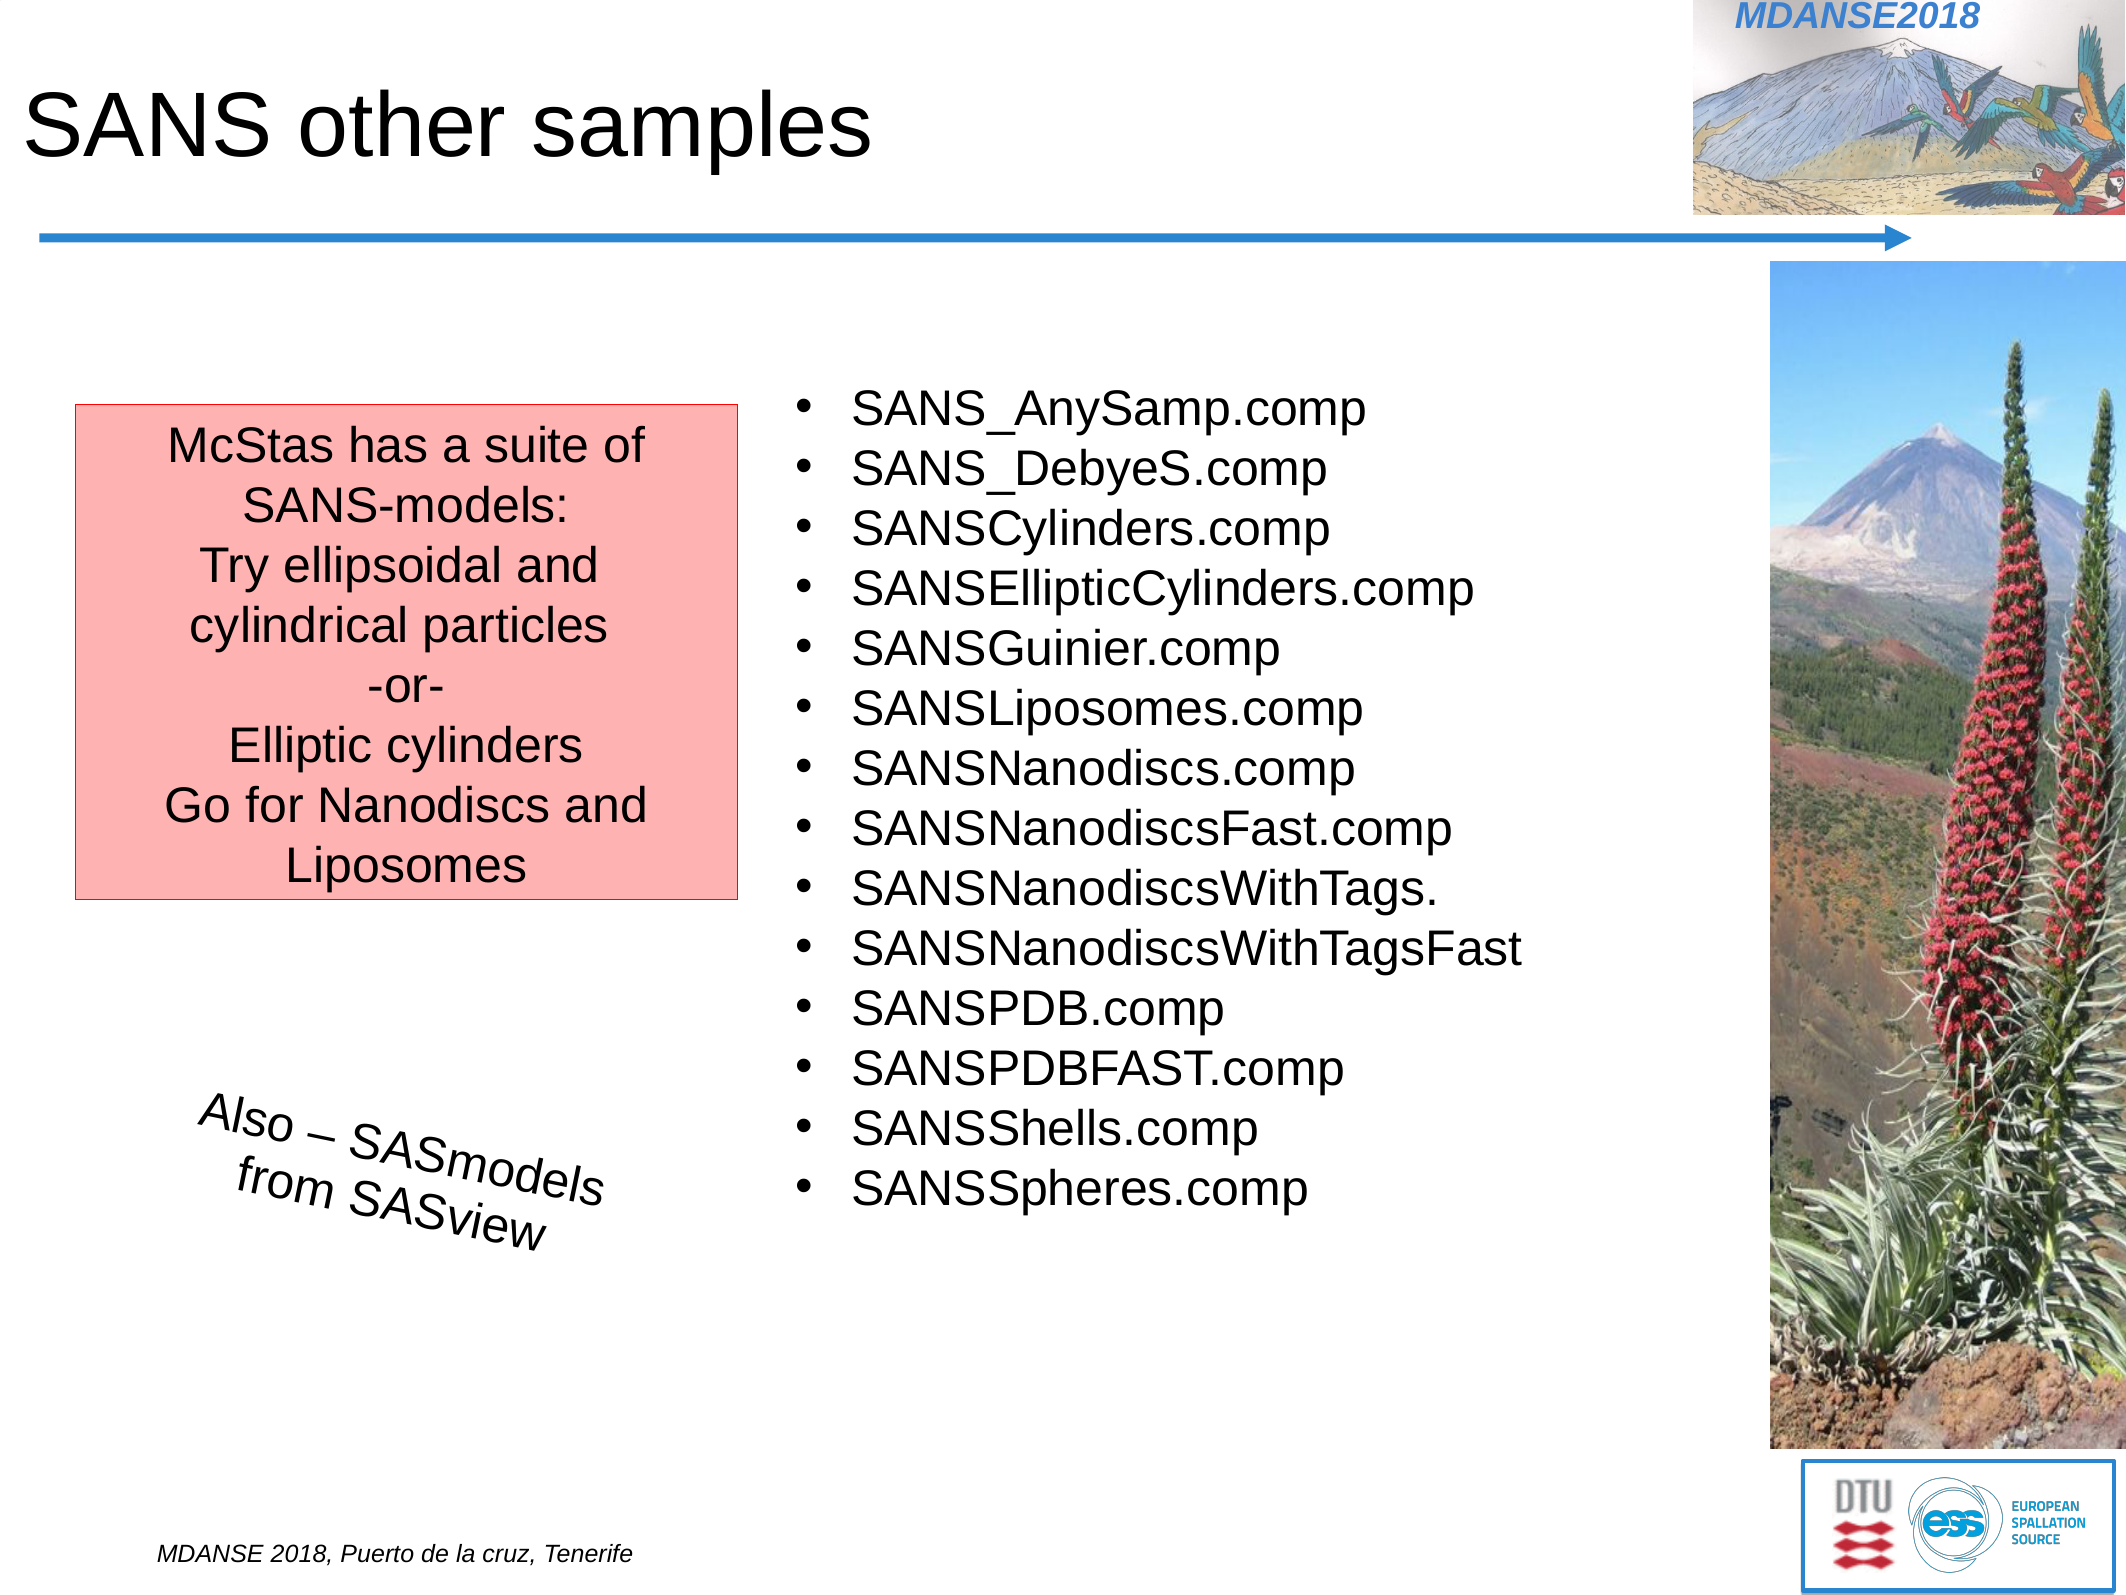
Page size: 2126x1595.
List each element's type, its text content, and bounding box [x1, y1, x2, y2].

picture [1908, 1477, 2085, 1573]
list SANS_AnySamp.comp SANS_DebyeS.comp SANSCylinders.comp SANSEllipticCylinders.comp SANSGuinier.comp SANSLiposomes.comp SANSNanodiscs.comp SANSNanodiscsFast.comp SANSNanodiscsWithTags. SANSNanodiscsWithTagsFast SANSPDB.comp SANSPDBFAST.comp SANSShells.comp SANSSpheres.comp [795, 375, 2126, 868]
text_box Also – SASmodels from SASview [135, 1063, 661, 1291]
picture [1770, 868, 2126, 1449]
picture [1770, 261, 2126, 375]
picture [1693, 0, 2125, 215]
title SANS other samples [22, 40, 1938, 209]
text_box McStas has a suite of SANS-models: Try ellipsoidal and cylindrical particles -or- Elliptic cylinders Go for Nanodiscs and Liposomes [75, 404, 738, 900]
picture [1832, 1477, 1897, 1573]
